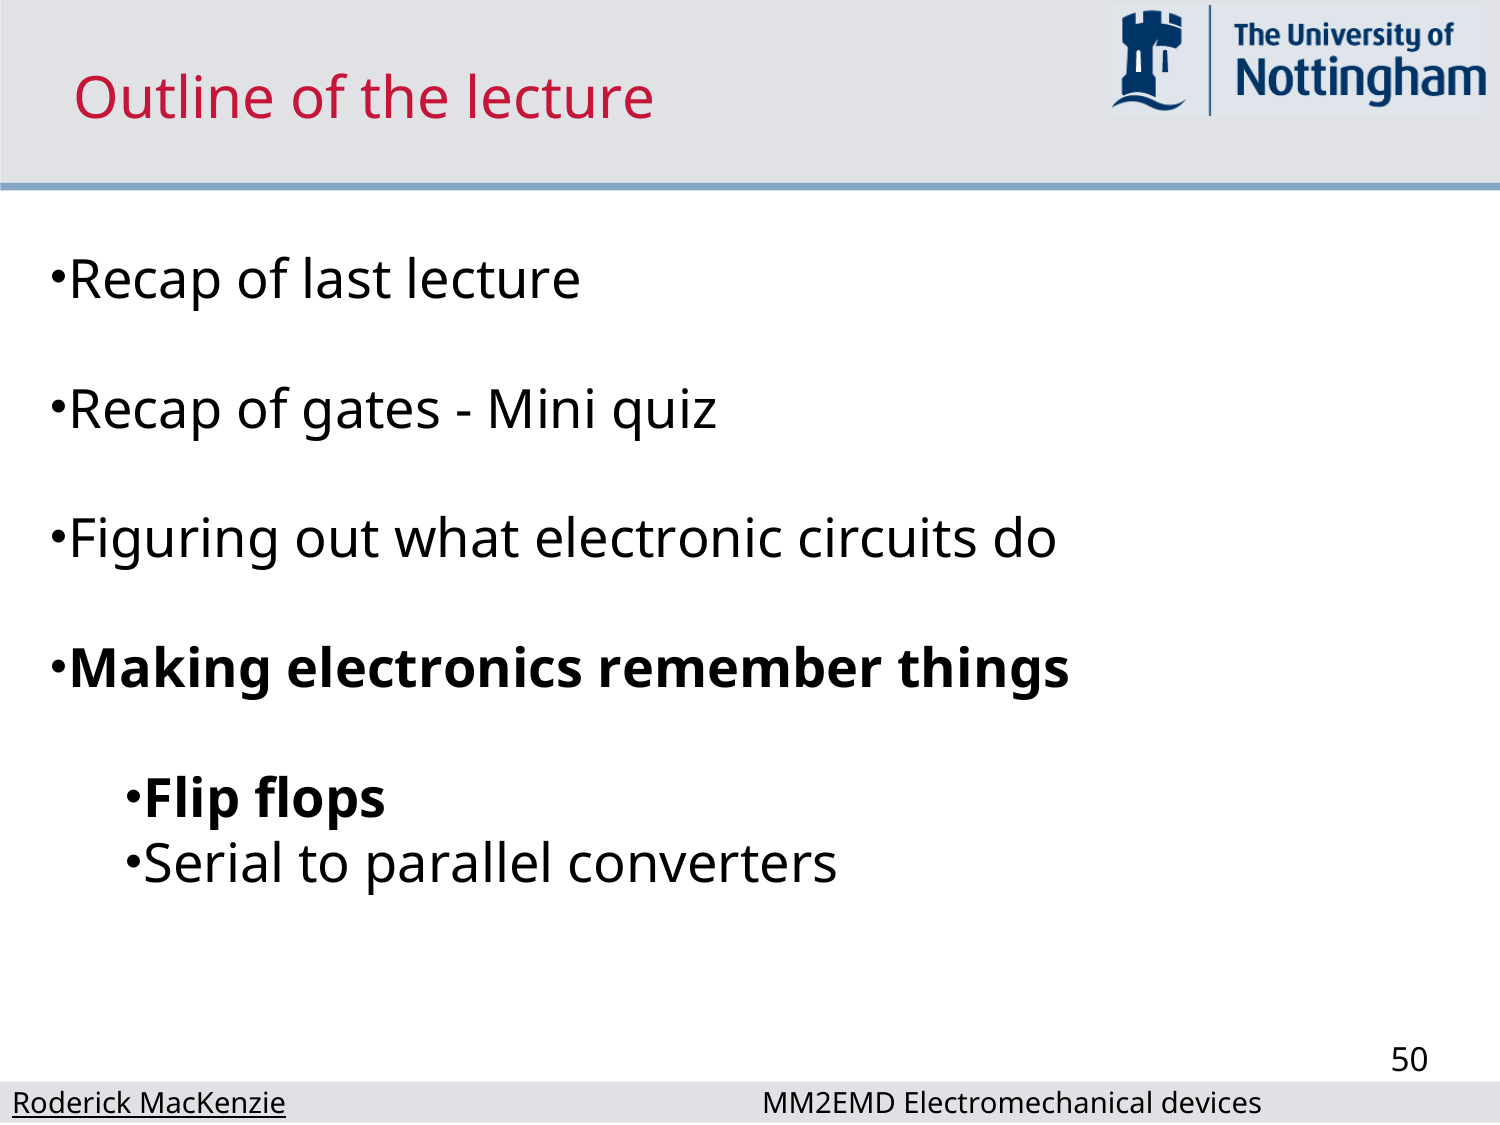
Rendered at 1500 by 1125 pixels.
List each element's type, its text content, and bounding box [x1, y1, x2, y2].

picture [1111, 4, 1487, 116]
text_box <number> [1375, 1030, 1500, 1101]
title Outline of the lecture [59, 43, 1297, 148]
text_box Recap of last lecture Recap of gates - Mini quiz Figuring out what electronic circuits do Making electronics remember things Flip flops Serial to parallel converters [34, 236, 1477, 966]
